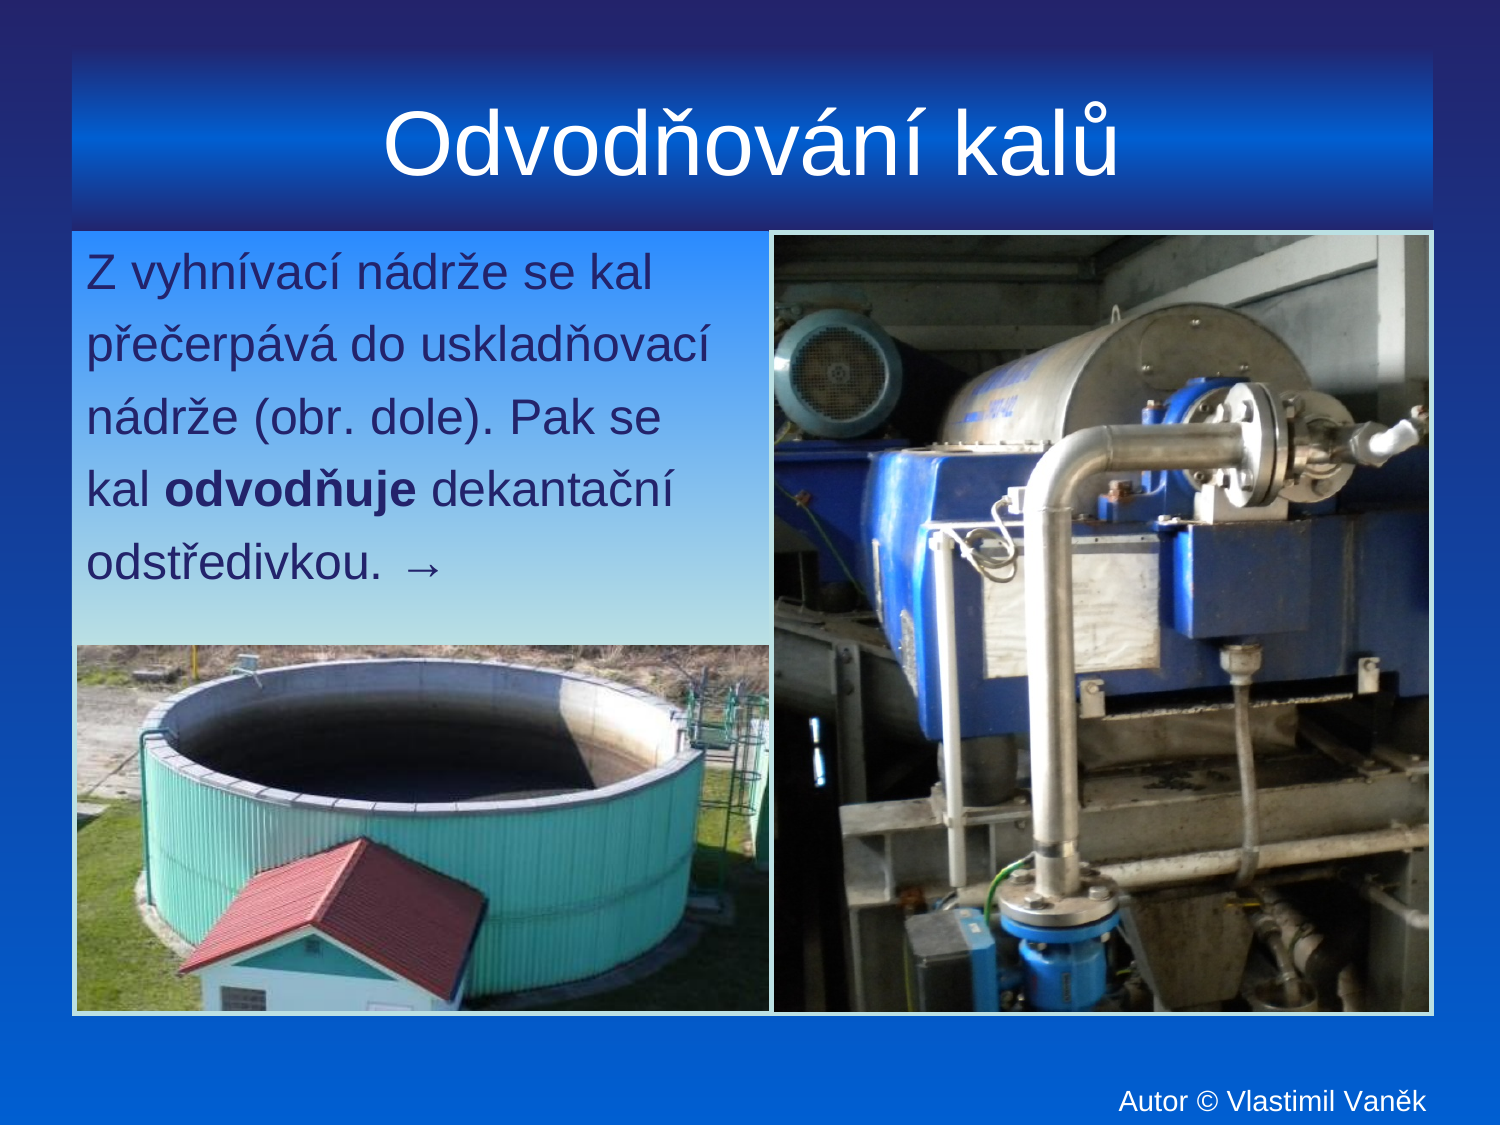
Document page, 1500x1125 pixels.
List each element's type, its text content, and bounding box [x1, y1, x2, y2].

text_box [76, 645, 769, 1012]
text_box [773, 234, 1429, 1012]
text_box Autor © Vlastimil Vaněk [1103, 1074, 1442, 1125]
title Odvodňování kalů [71, 45, 1433, 231]
list Z vyhnívací nádrže se kal přečerpává do uskladňovací nádrže (obr. dole). Pak se kal odvodňuje dekantační odstředivkou. → [71, 231, 769, 646]
